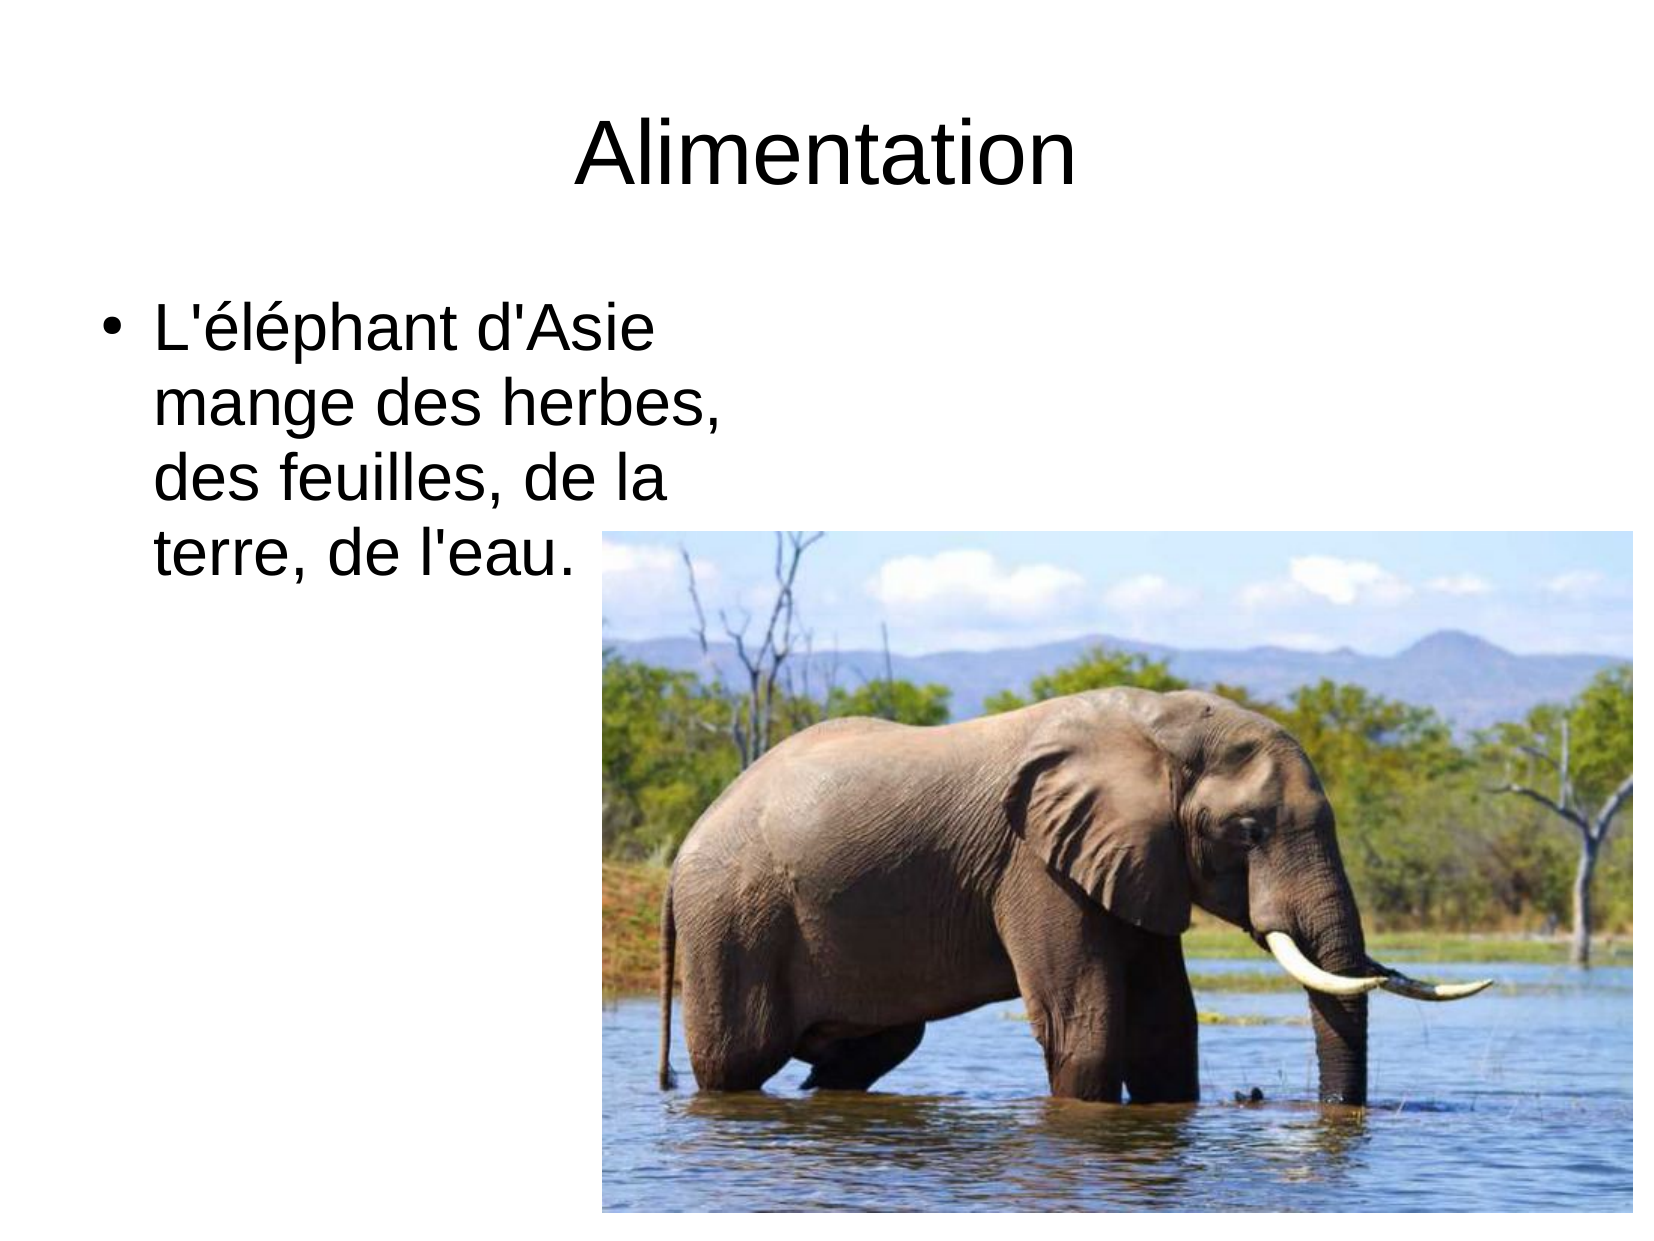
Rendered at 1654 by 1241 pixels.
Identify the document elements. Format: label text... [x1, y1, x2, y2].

list L'éléphant d'Asie mange des herbes, des feuilles, de la terre, de l'eau. [82, 290, 809, 1010]
picture [602, 531, 1633, 1213]
title Alimentation [82, 49, 1571, 257]
